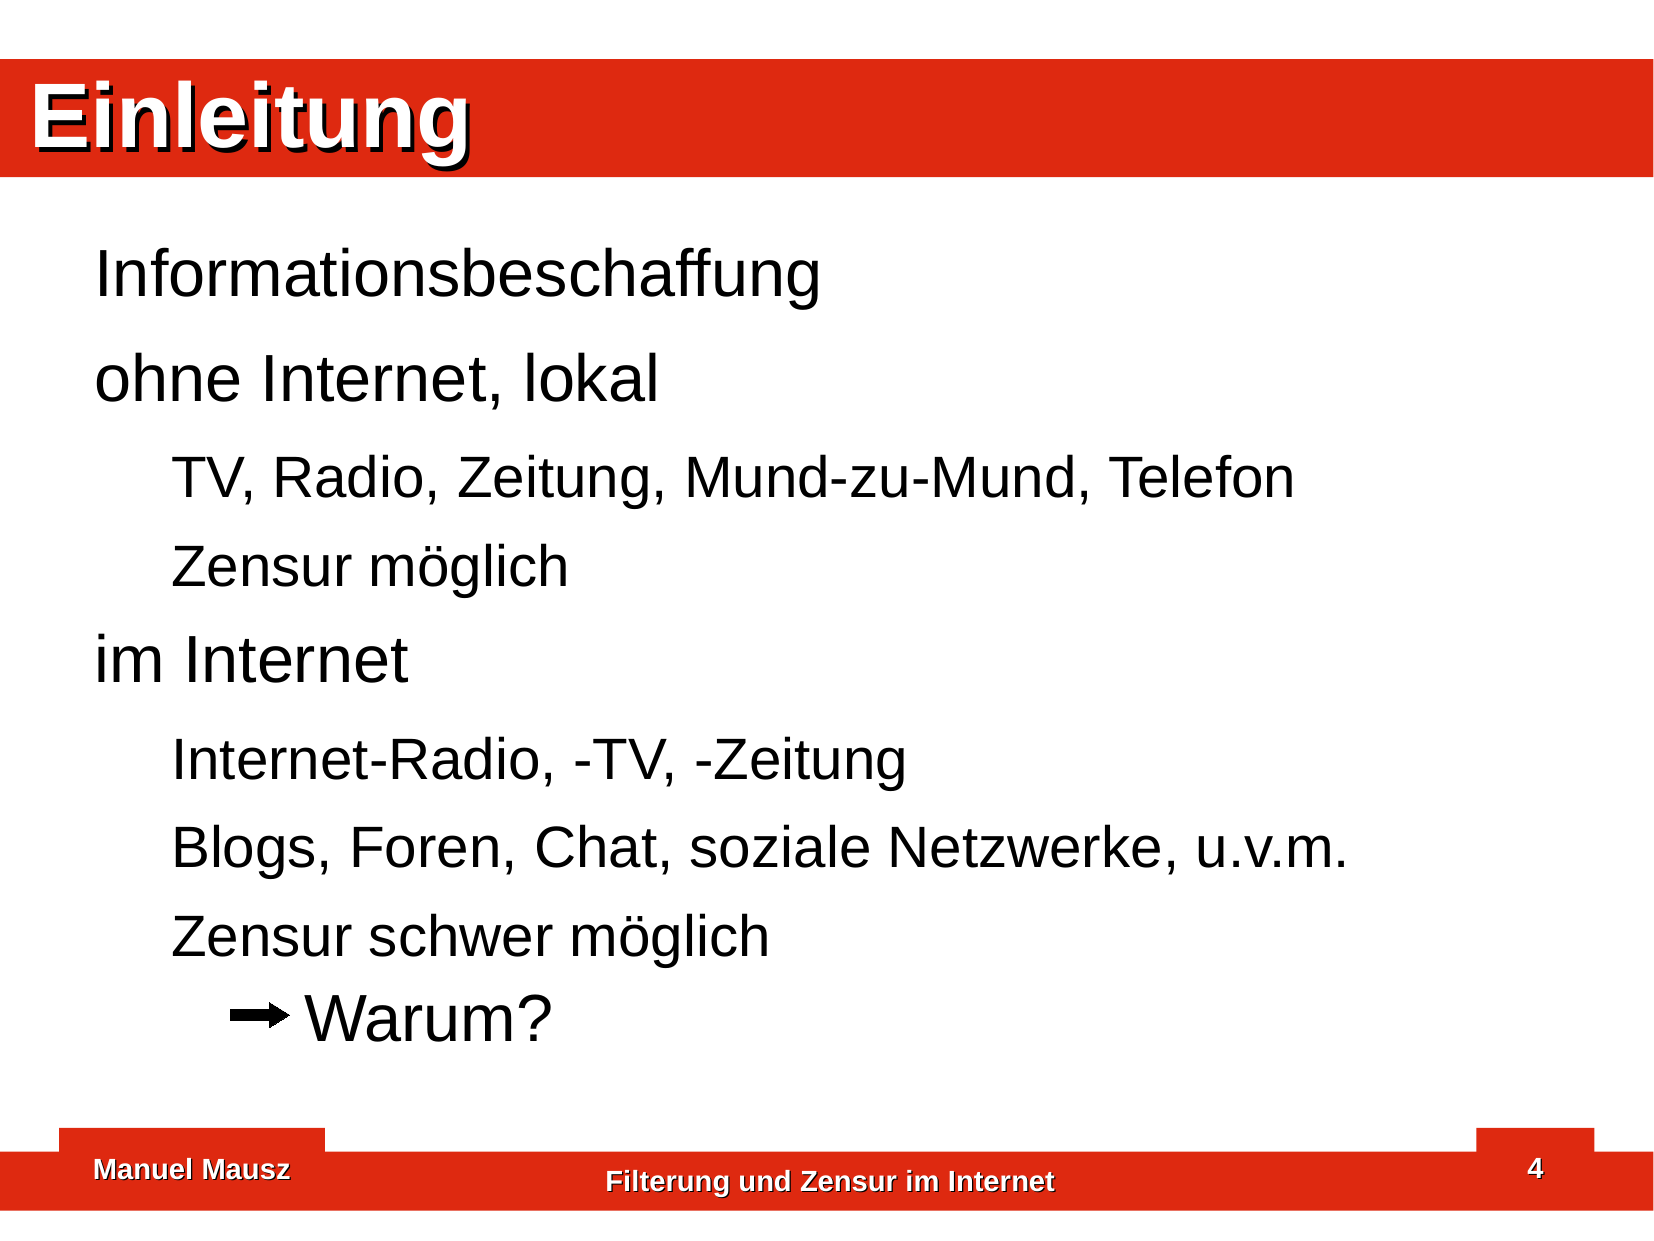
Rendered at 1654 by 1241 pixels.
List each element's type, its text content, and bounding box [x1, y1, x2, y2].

text_box [230, 1002, 289, 1028]
list Informationsbeschaffung ohne Internet, lokal TV, Radio, Zeitung, Mund-zu-Mund, Telefon Zensur möglich im Internet Internet-Radio, -TV, -Zeitung Blogs, Foren, Chat, soziale Netzwerke, u.v.m. Zensur schwer möglich [76, 236, 1565, 1040]
text_box Warum? [289, 973, 585, 1063]
title Einleitung [29, 64, 1625, 168]
